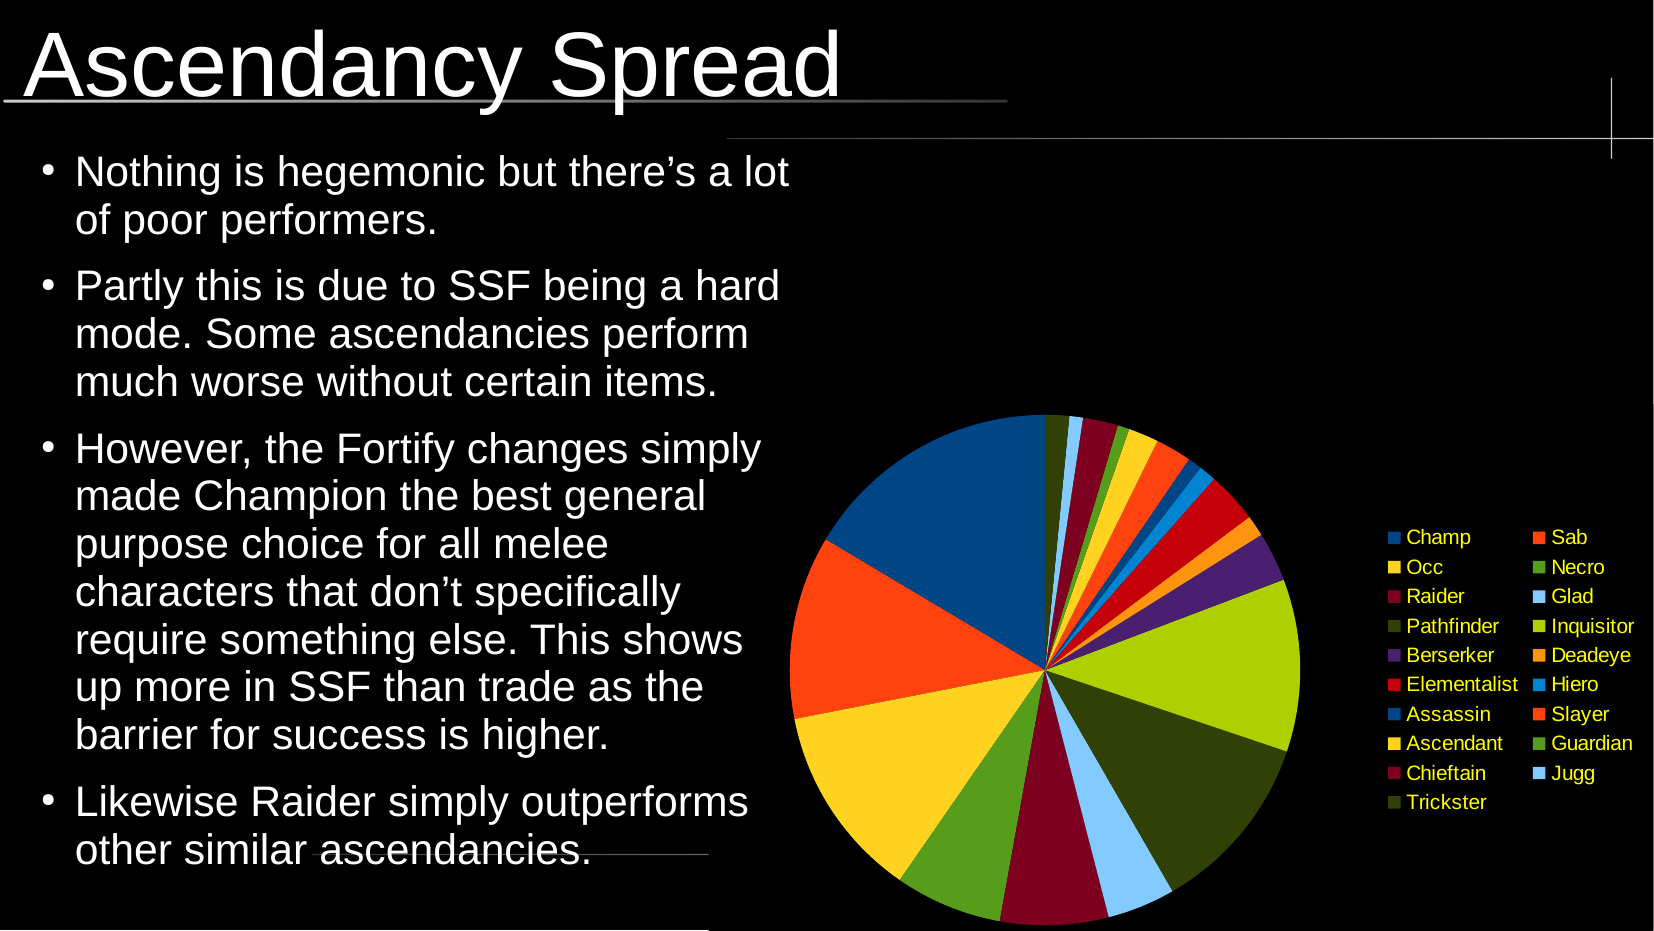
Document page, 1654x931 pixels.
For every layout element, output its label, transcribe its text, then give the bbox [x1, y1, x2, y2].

title Ascendancy Spread [23, 11, 1589, 119]
chart [708, 404, 1654, 931]
list Nothing is hegemonic but there’s a lot of poor performers. Partly this is due to SSF being a hard mode. Some ascendancies perform much worse without certain items. However, the Fortify changes simply made Champion the best general purpose choice for all melee characters that don’t specifically require something else. This shows up more in SSF than trade as the barrier for success is higher. Likewise Raider simply outperforms other similar ascendancies. [29, 147, 798, 886]
